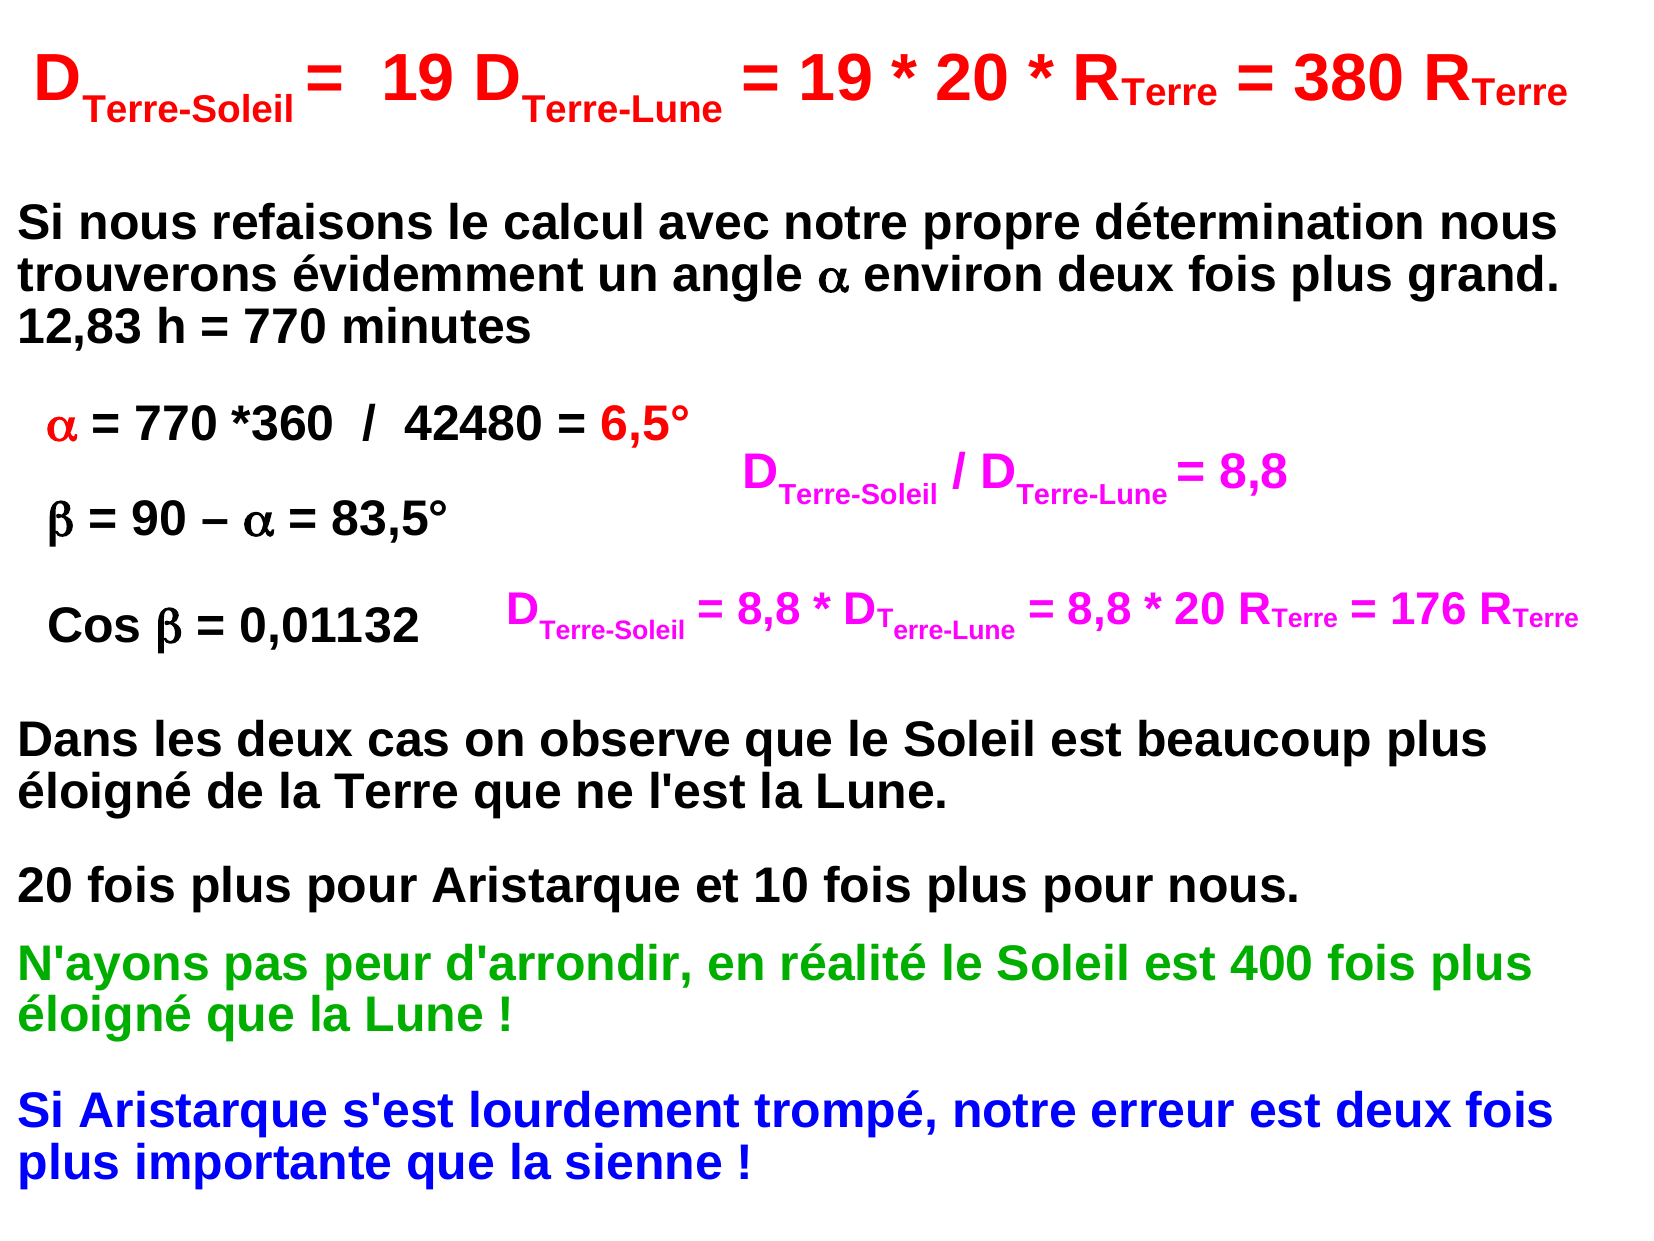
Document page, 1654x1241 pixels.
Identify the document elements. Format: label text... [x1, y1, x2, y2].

text_box Si Aristarque s'est lourdement trompé, notre erreur est deux fois plus importante que la sienne ! [0, 1075, 1624, 1211]
text_box 20 fois plus pour Aristarque et 10 fois plus pour nous. [0, 850, 1477, 928]
text_box  = 770 *360 / 42480 = 6,5° [28, 383, 709, 466]
text_box N'ayons pas peur d'arrondir, en réalité le Soleil est 400 fois plus éloigné que la Lune ! [0, 928, 1654, 1063]
text_box  = 90 –  = 83,5° [29, 478, 473, 562]
text_box Cos  = 0,01132 [29, 590, 473, 673]
text_box Si nous refaisons le calcul avec notre propre détermination nous trouverons évidemment un angle  environ deux fois plus grand. 12,83 h = 770 minutes [0, 188, 1625, 384]
text_box DTerre-Soleil = 19 DTerre-Lune = 19 * 20 * RTerre = 380 RTerre [0, 29, 1625, 137]
text_box DTerre-Soleil = 8,8 * DTerre-Lune = 8,8 * 20 RTerre = 176 RTerre [472, 561, 1625, 668]
text_box Dans les deux cas on observe que le Soleil est beaucoup plus éloigné de la Terre que ne l'est la Lune. [0, 704, 1654, 840]
text_box DTerre-Soleil / DTerre-Lune = 8,8 [708, 424, 1607, 532]
